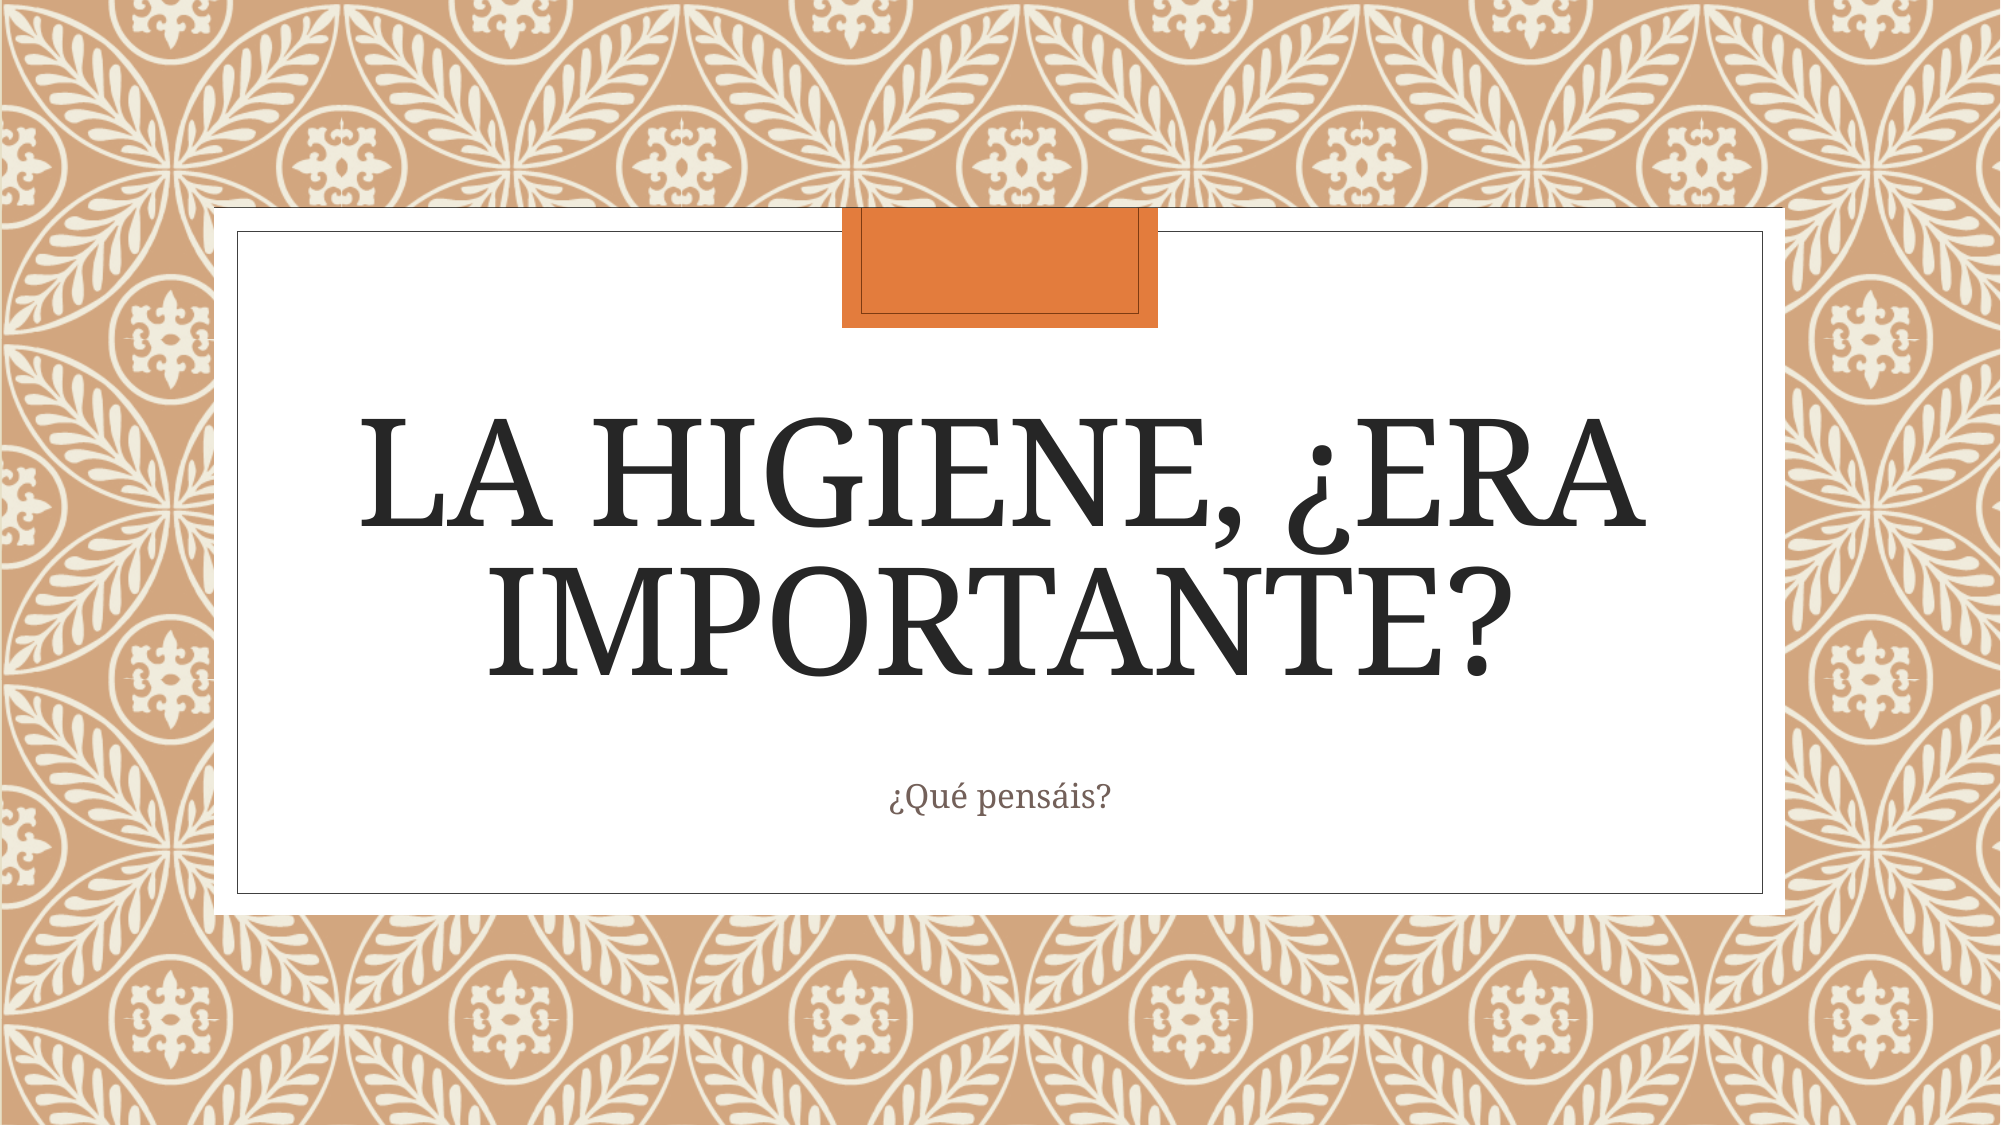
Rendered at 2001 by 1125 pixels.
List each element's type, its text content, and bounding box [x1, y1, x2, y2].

title La higiene, ¿era importante? [256, 343, 1745, 768]
list ¿Qué pensáis? [256, 768, 1745, 844]
